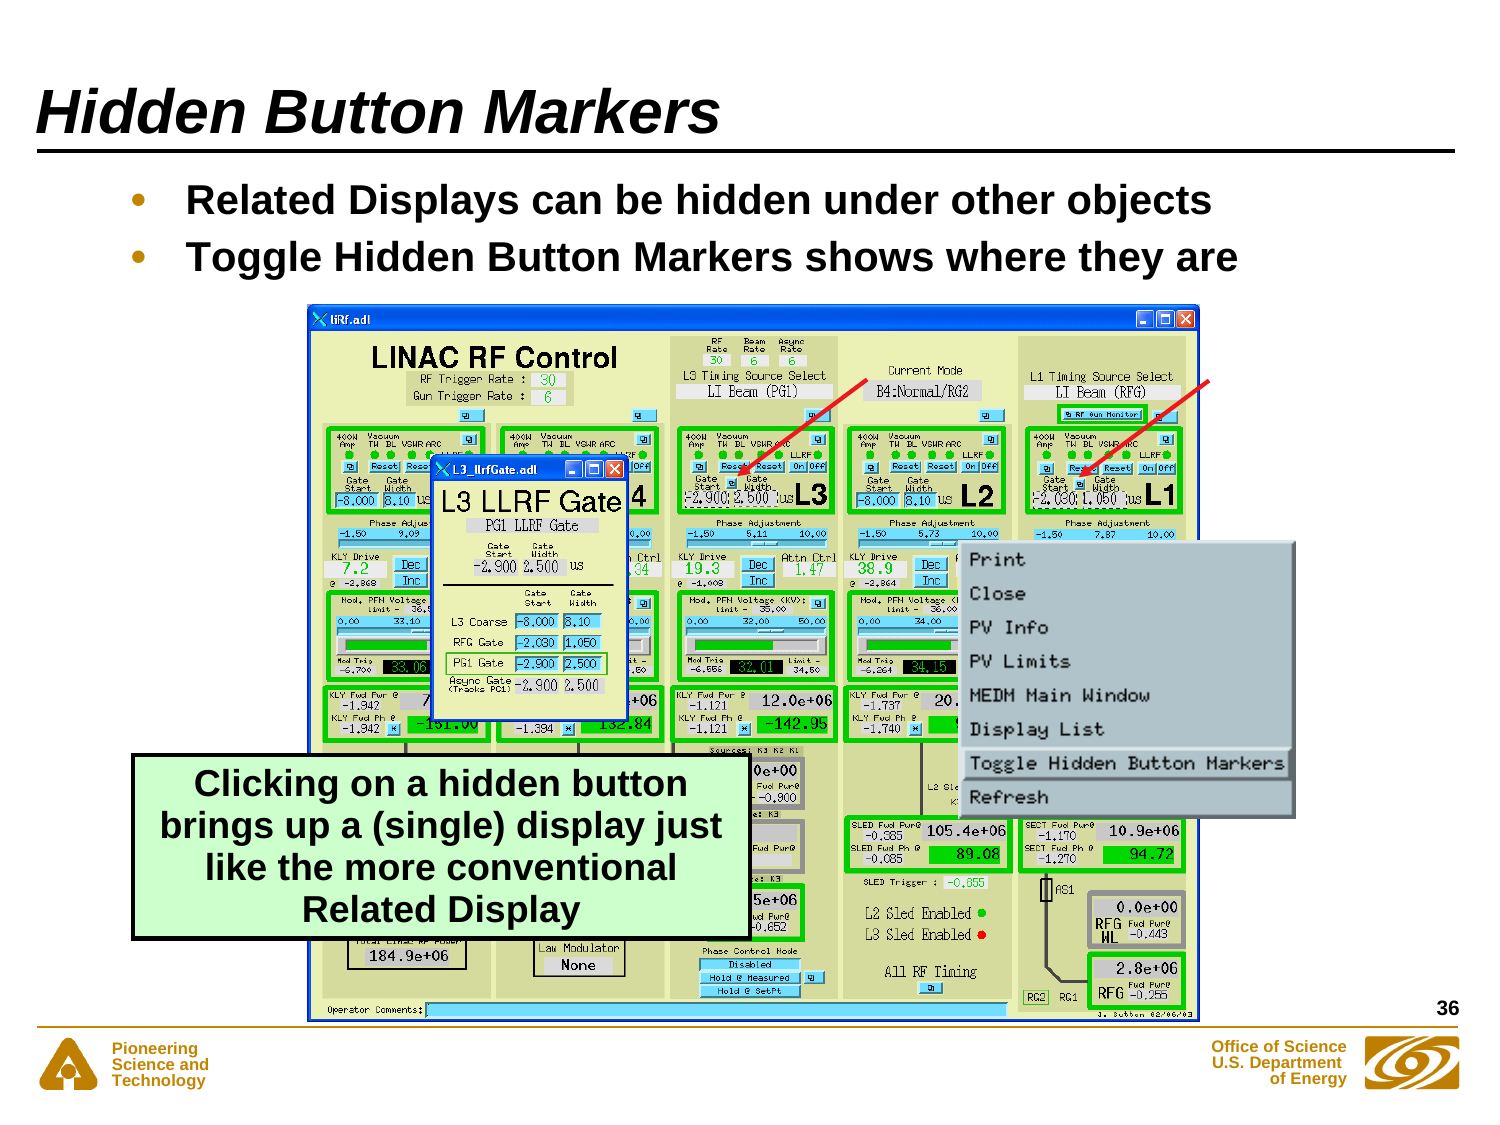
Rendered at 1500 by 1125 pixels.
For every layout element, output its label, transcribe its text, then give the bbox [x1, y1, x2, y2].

title Hidden Button Markers [21, 75, 1459, 154]
picture [307, 304, 1296, 1022]
picture [1362, 1032, 1463, 1093]
list Related Displays can be hidden under other objects Toggle Hidden Button Markers shows where they are [114, 169, 1459, 295]
text_box Clicking on a hidden button brings up a (single) display just like the more conventional Related Display [132, 755, 751, 939]
picture [35, 1034, 101, 1094]
